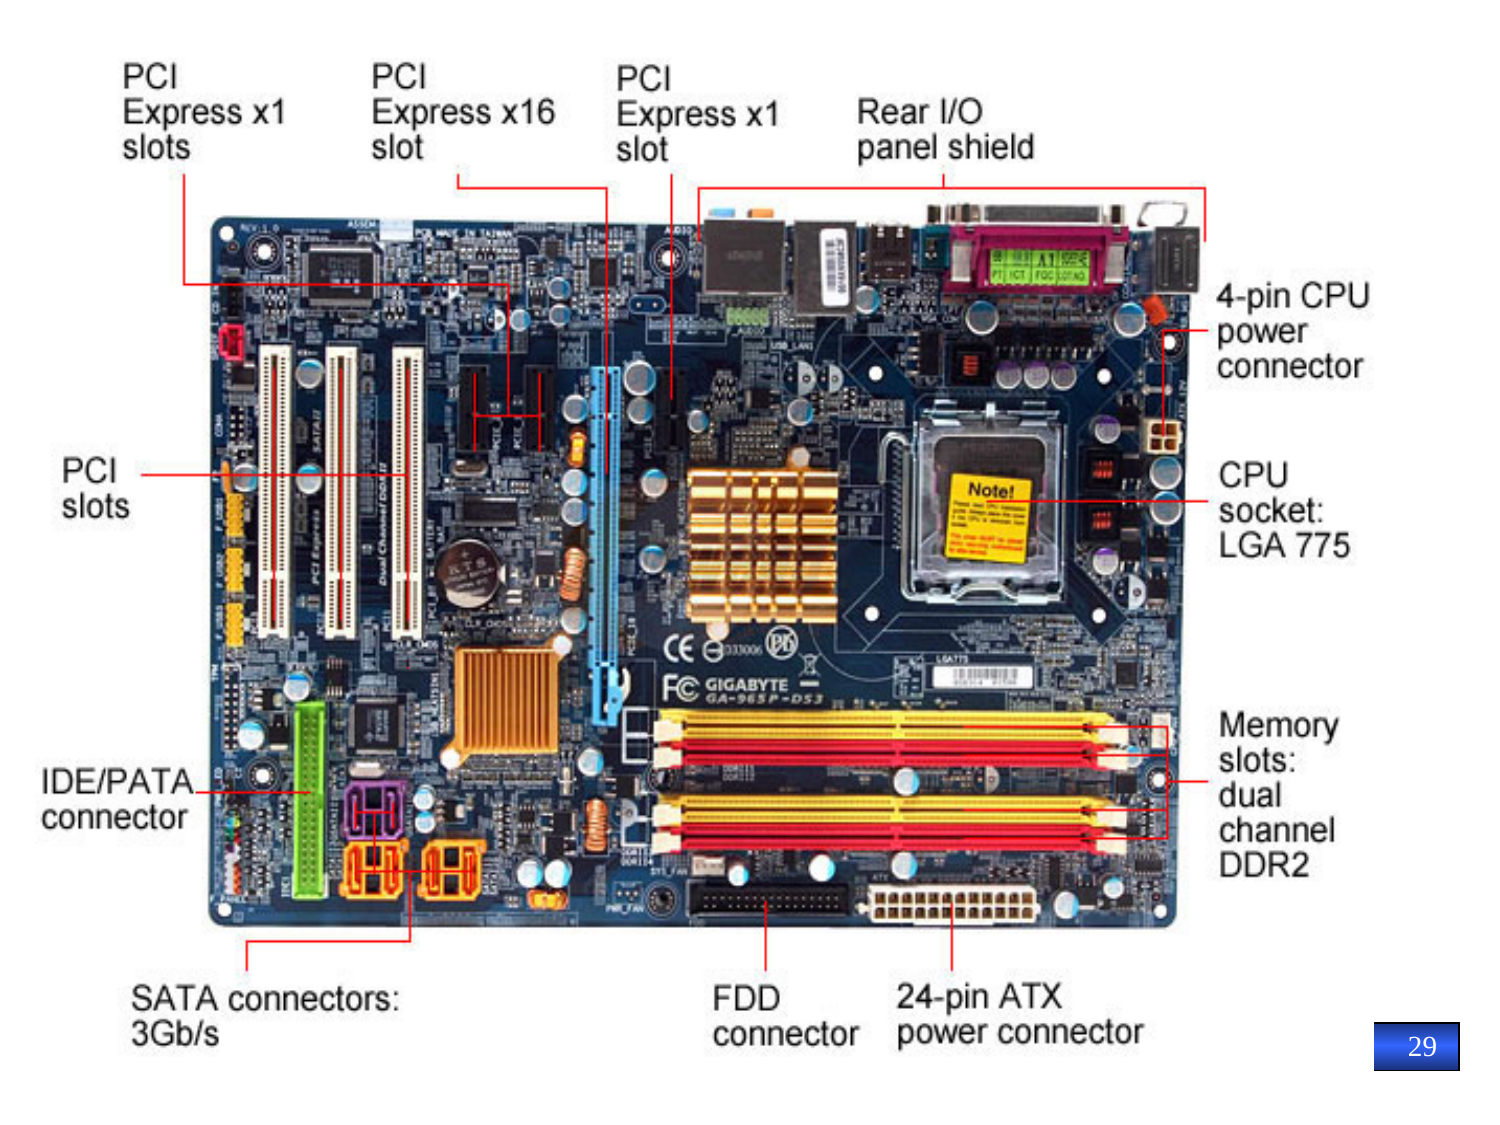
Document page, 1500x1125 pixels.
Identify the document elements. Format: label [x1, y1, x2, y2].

picture [35, 41, 1374, 1092]
